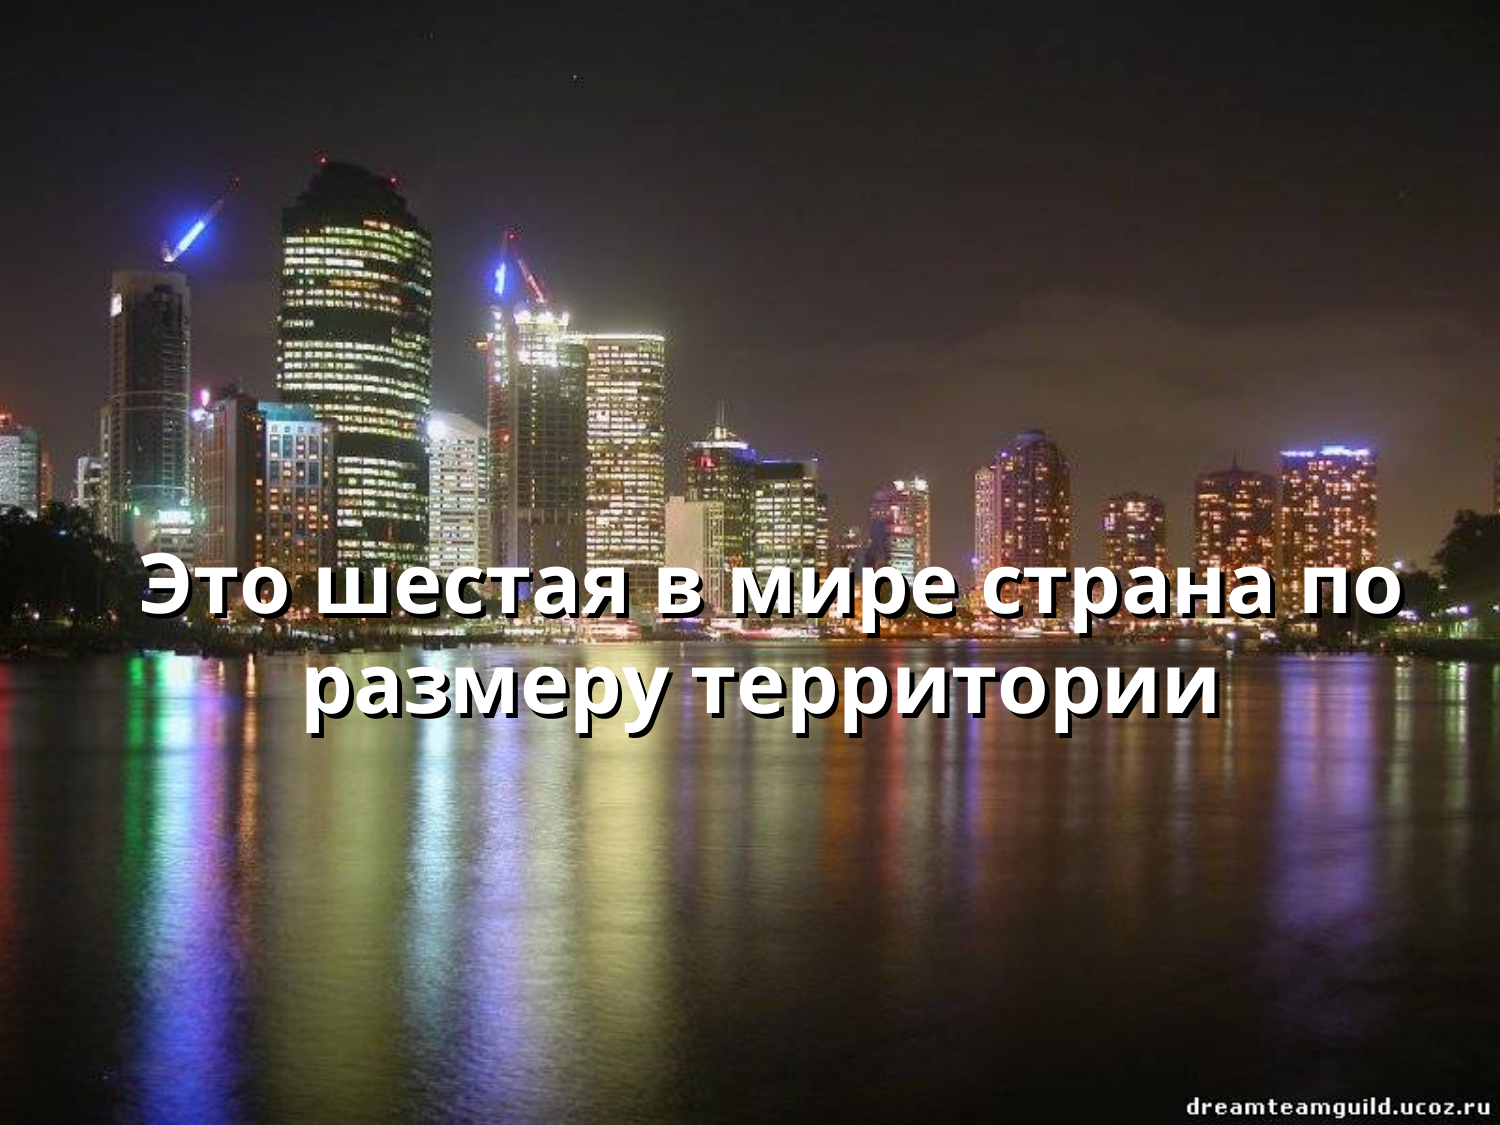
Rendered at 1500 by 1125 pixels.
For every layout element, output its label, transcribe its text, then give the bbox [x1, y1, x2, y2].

picture [0, 0, 1500, 1125]
title Это шестая в мире страна по размеру территории [96, 523, 1447, 739]
